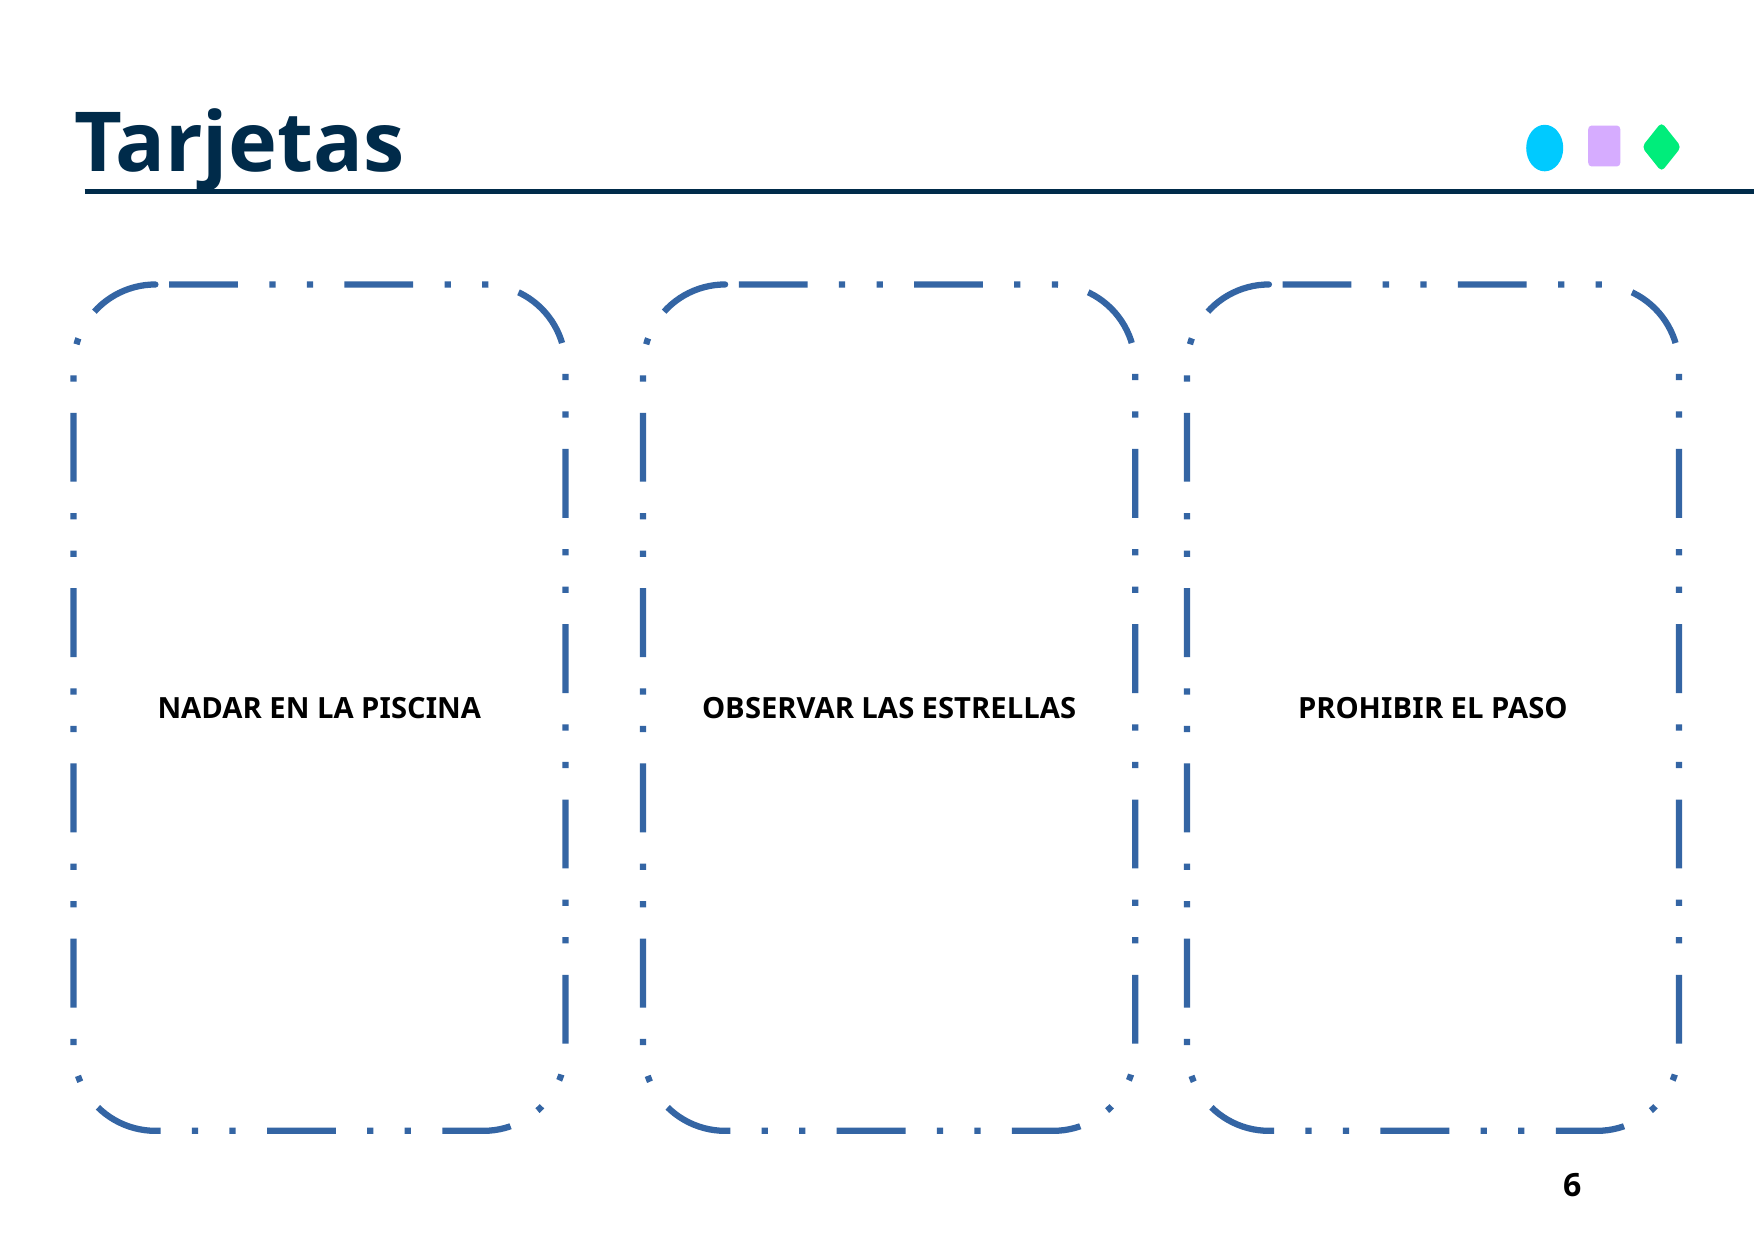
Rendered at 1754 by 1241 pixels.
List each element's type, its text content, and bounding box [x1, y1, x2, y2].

title Tarjetas [74, 32, 1404, 196]
text_box NADAR EN LA PISCINA [73, 284, 566, 1131]
text_box PROHIBIR EL PASO [1186, 284, 1679, 1131]
text_box OBSERVAR LAS ESTRELLAS [643, 284, 1136, 1131]
